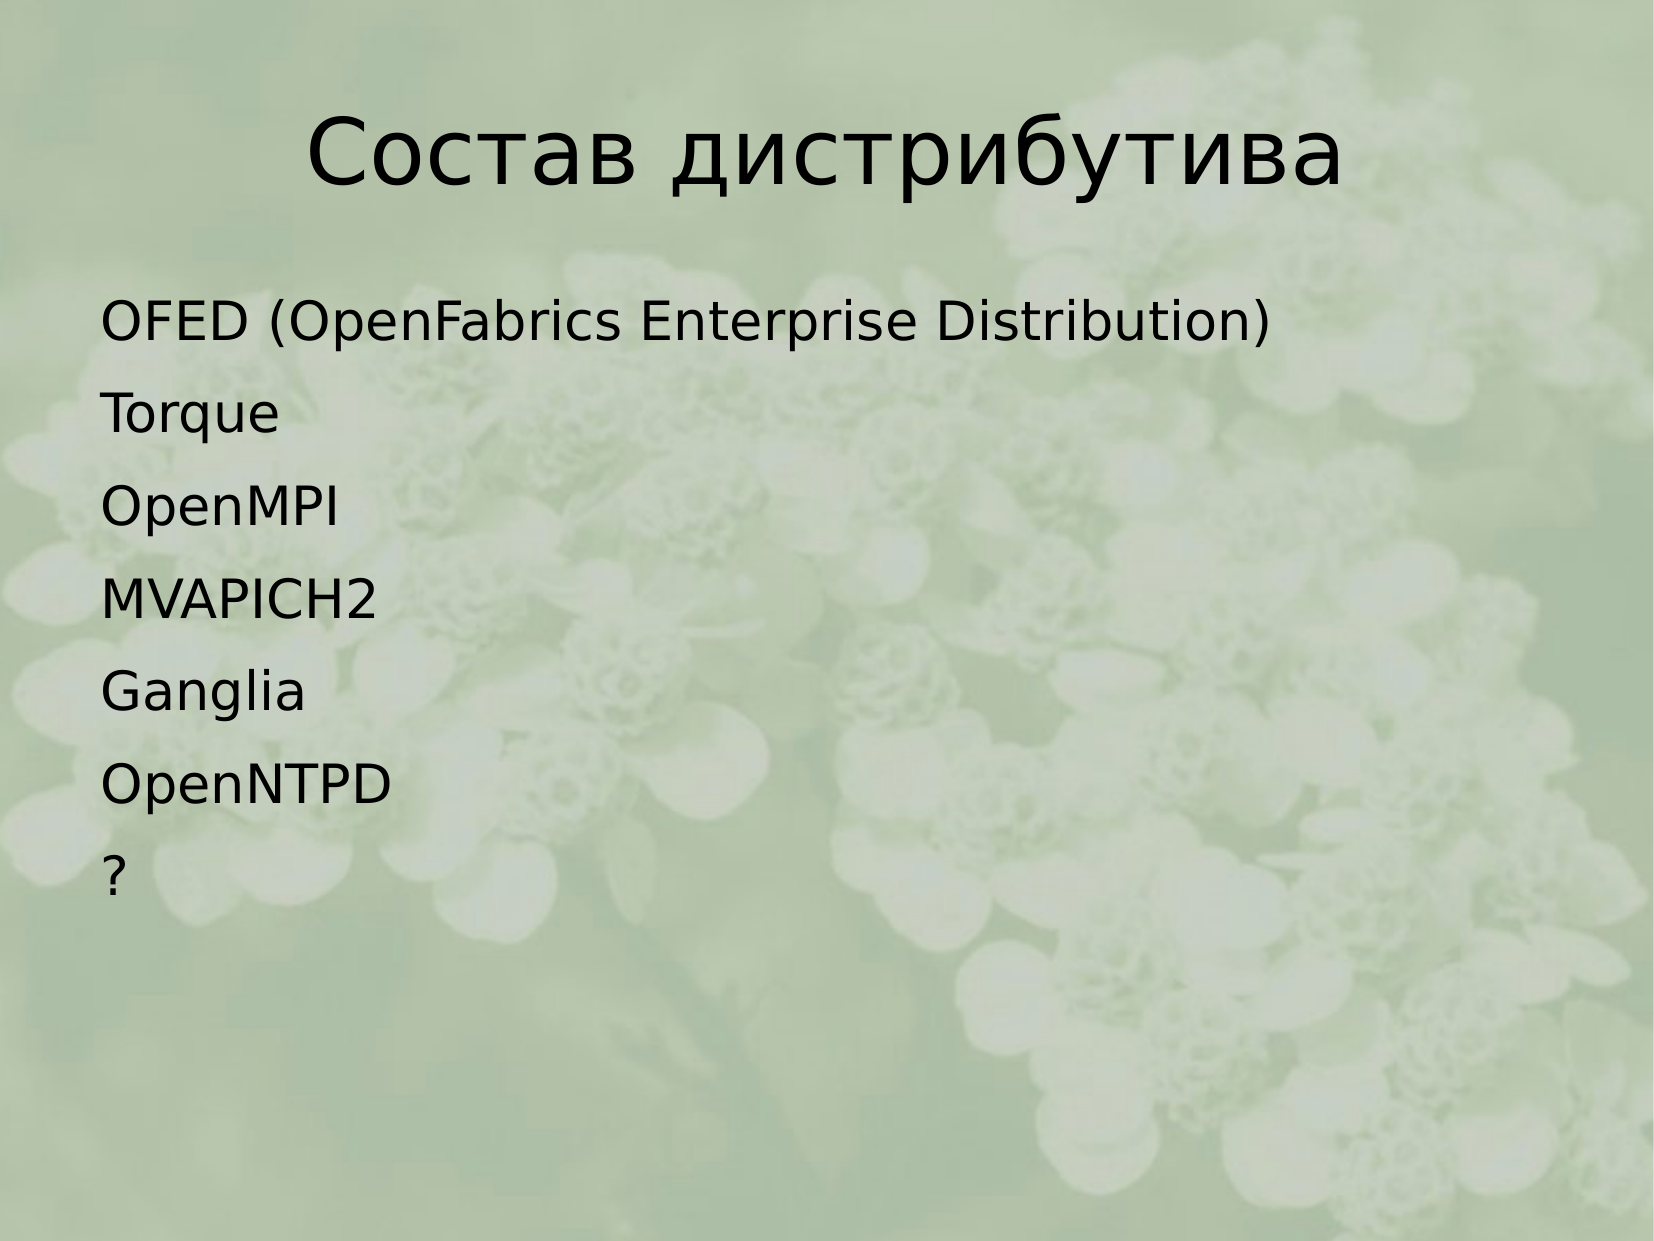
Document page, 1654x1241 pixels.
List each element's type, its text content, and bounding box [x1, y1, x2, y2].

title Состав дистрибутива [82, 49, 1571, 257]
picture [0, 0, 1654, 1241]
list OFED (OpenFabrics Enterprise Distribution) Torque OpenMPI MVAPICH2 Ganglia OpenNTPD ? [82, 290, 1571, 1094]
